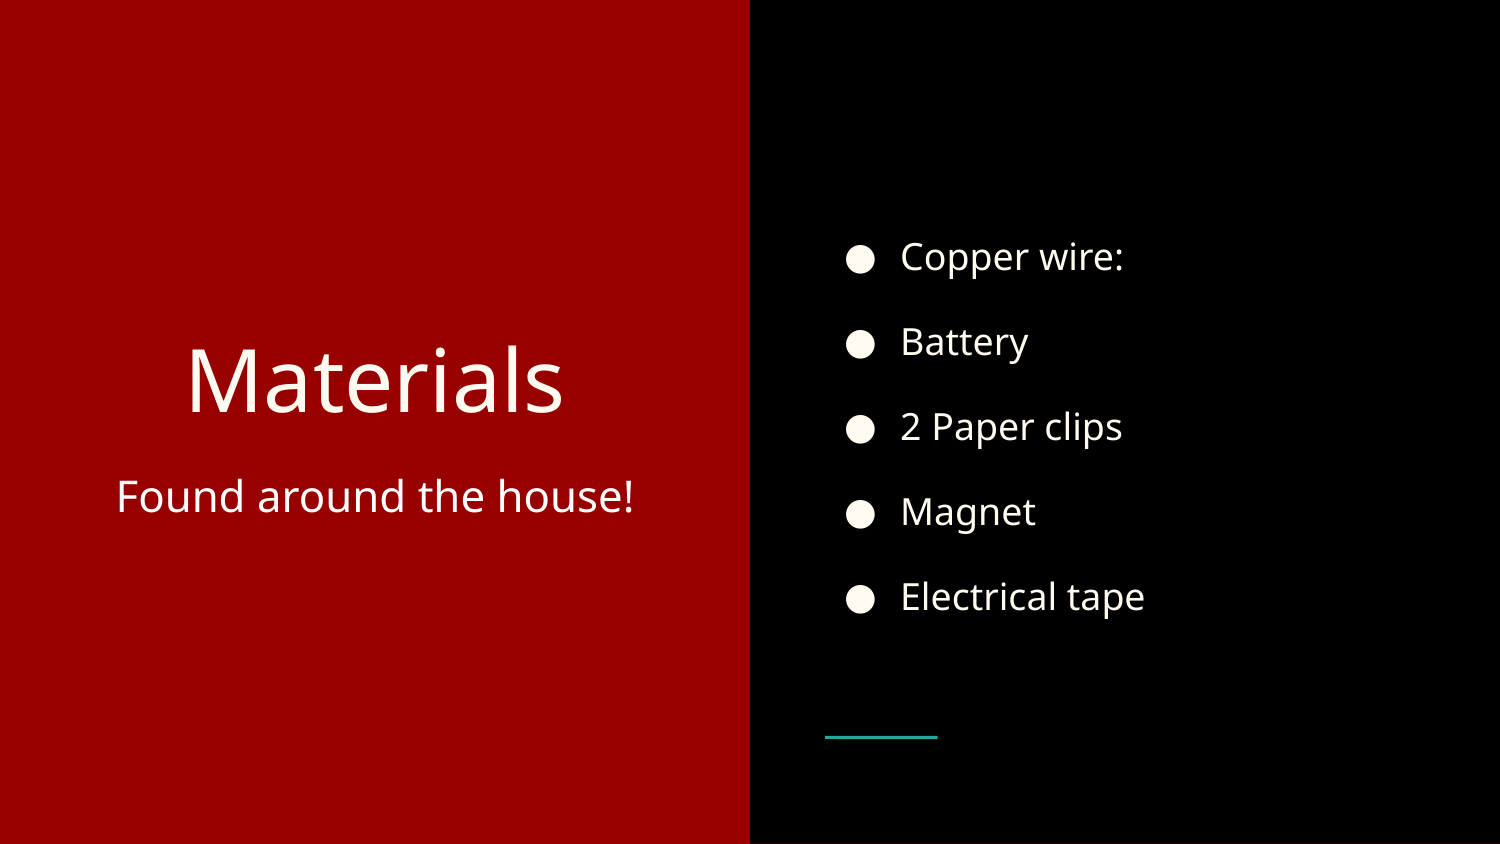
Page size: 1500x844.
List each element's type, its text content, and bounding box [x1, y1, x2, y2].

list Copper wire: Battery 2 Paper clips Magnet Electrical tape [810, 118, 1440, 725]
title Materials [43, 226, 708, 446]
subtitle Found around the house! [43, 454, 708, 675]
